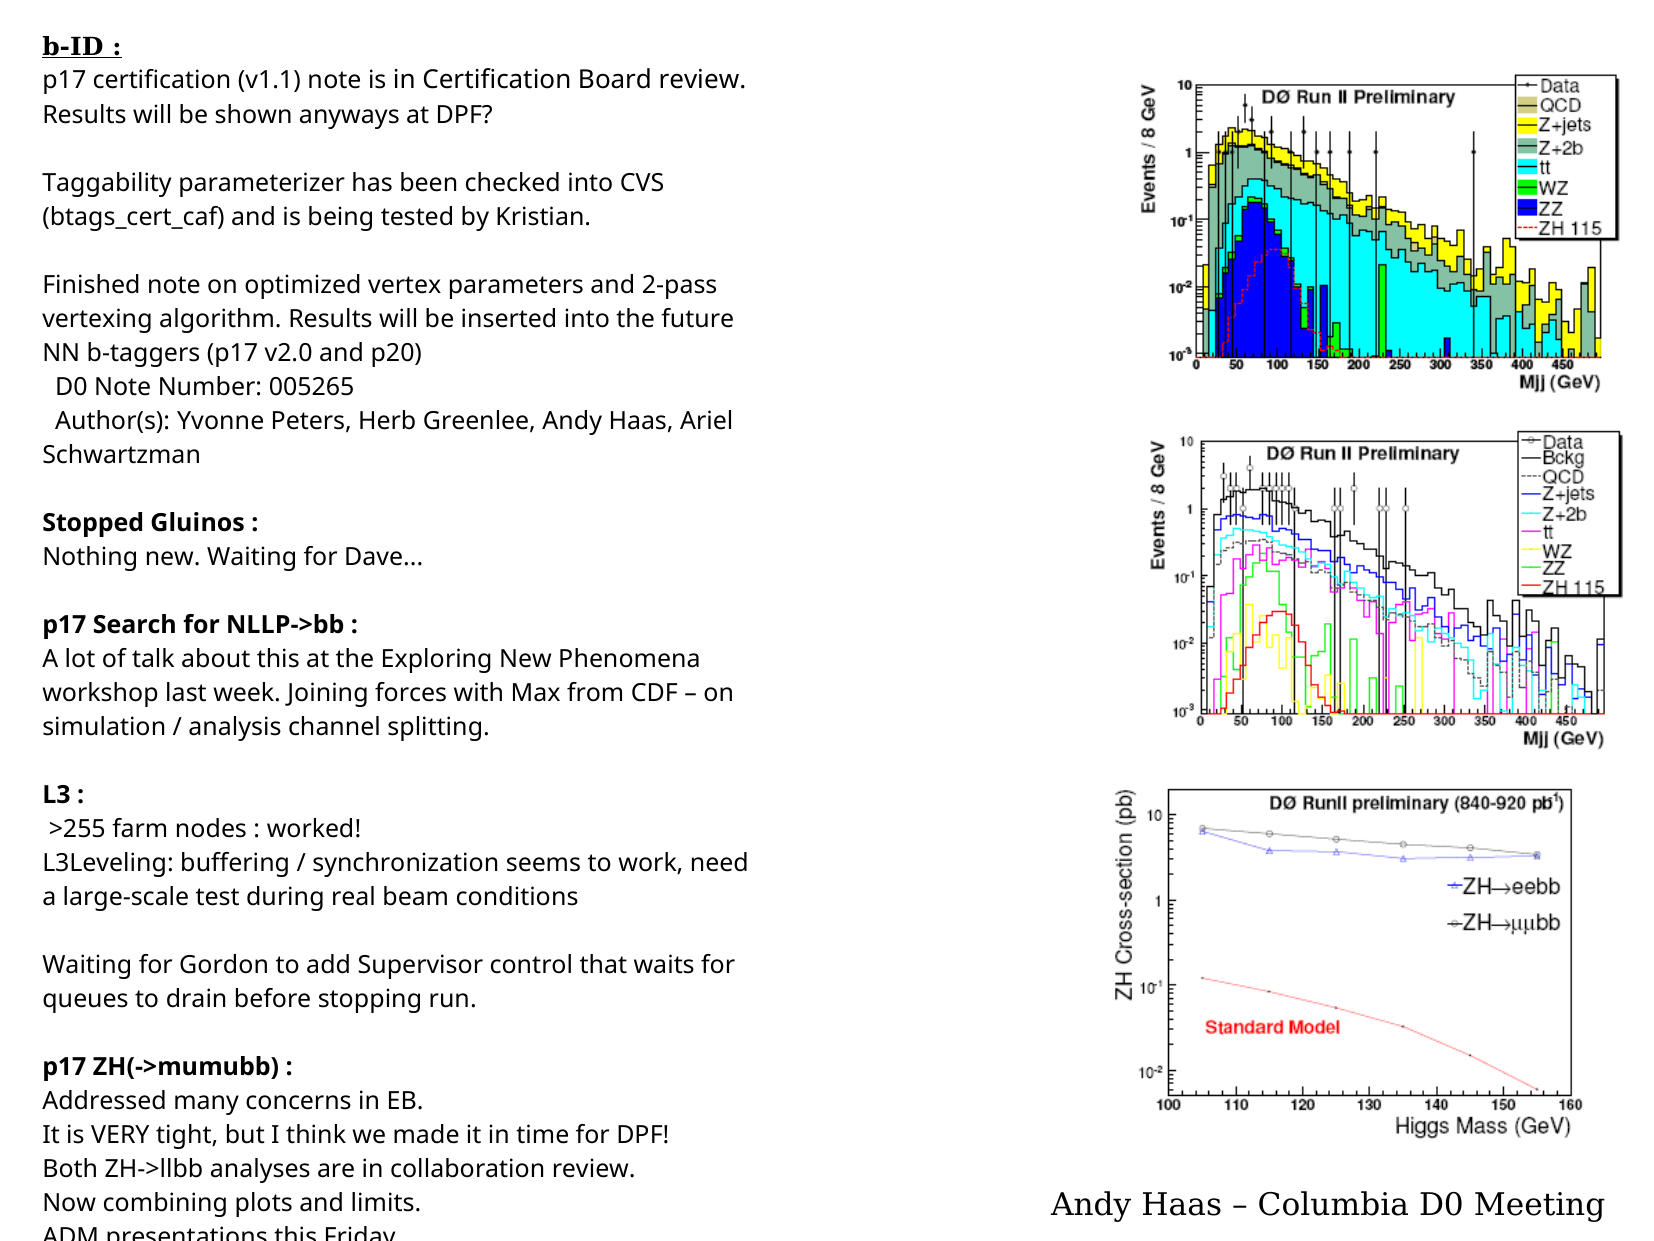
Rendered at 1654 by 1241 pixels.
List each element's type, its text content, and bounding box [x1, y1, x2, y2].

picture [1067, 54, 1630, 1160]
text_box b-ID : p17 certification (v1.1) note is in Certification Board review. Results will be shown anyways at DPF? Taggability parameterizer has been checked into CVS (btags_cert_caf) and is being tested by Kristian. Finished note on optimized vertex parameters and 2-pass vertexing algorithm. Results will be inserted into the future NN b-taggers (p17 v2.0 and p20) D0 Note Number: 005265 Author(s): Yvonne Peters, Herb Greenlee, Andy Haas, Ariel Schwartzman Stopped Gluinos : Nothing new. Waiting for Dave... p17 Search for NLLP->bb : A lot of talk about this at the Exploring New Phenomena workshop last week. Joining forces with Max from CDF – on simulation / analysis channel splitting. L3 : >255 farm nodes : worked! L3Leveling: buffering / synchronization seems to work, need a large-scale test during real beam conditions Waiting for Gordon to add Supervisor control that waits for queues to drain before stopping run. p17 ZH(->mumubb) : Addressed many concerns in EB. It is VERY tight, but I think we made it in time for DPF! Both ZH->llbb analyses are in collaboration review. Now combining plots and limits. ADM presentations this Friday. [42, 31, 764, 1200]
